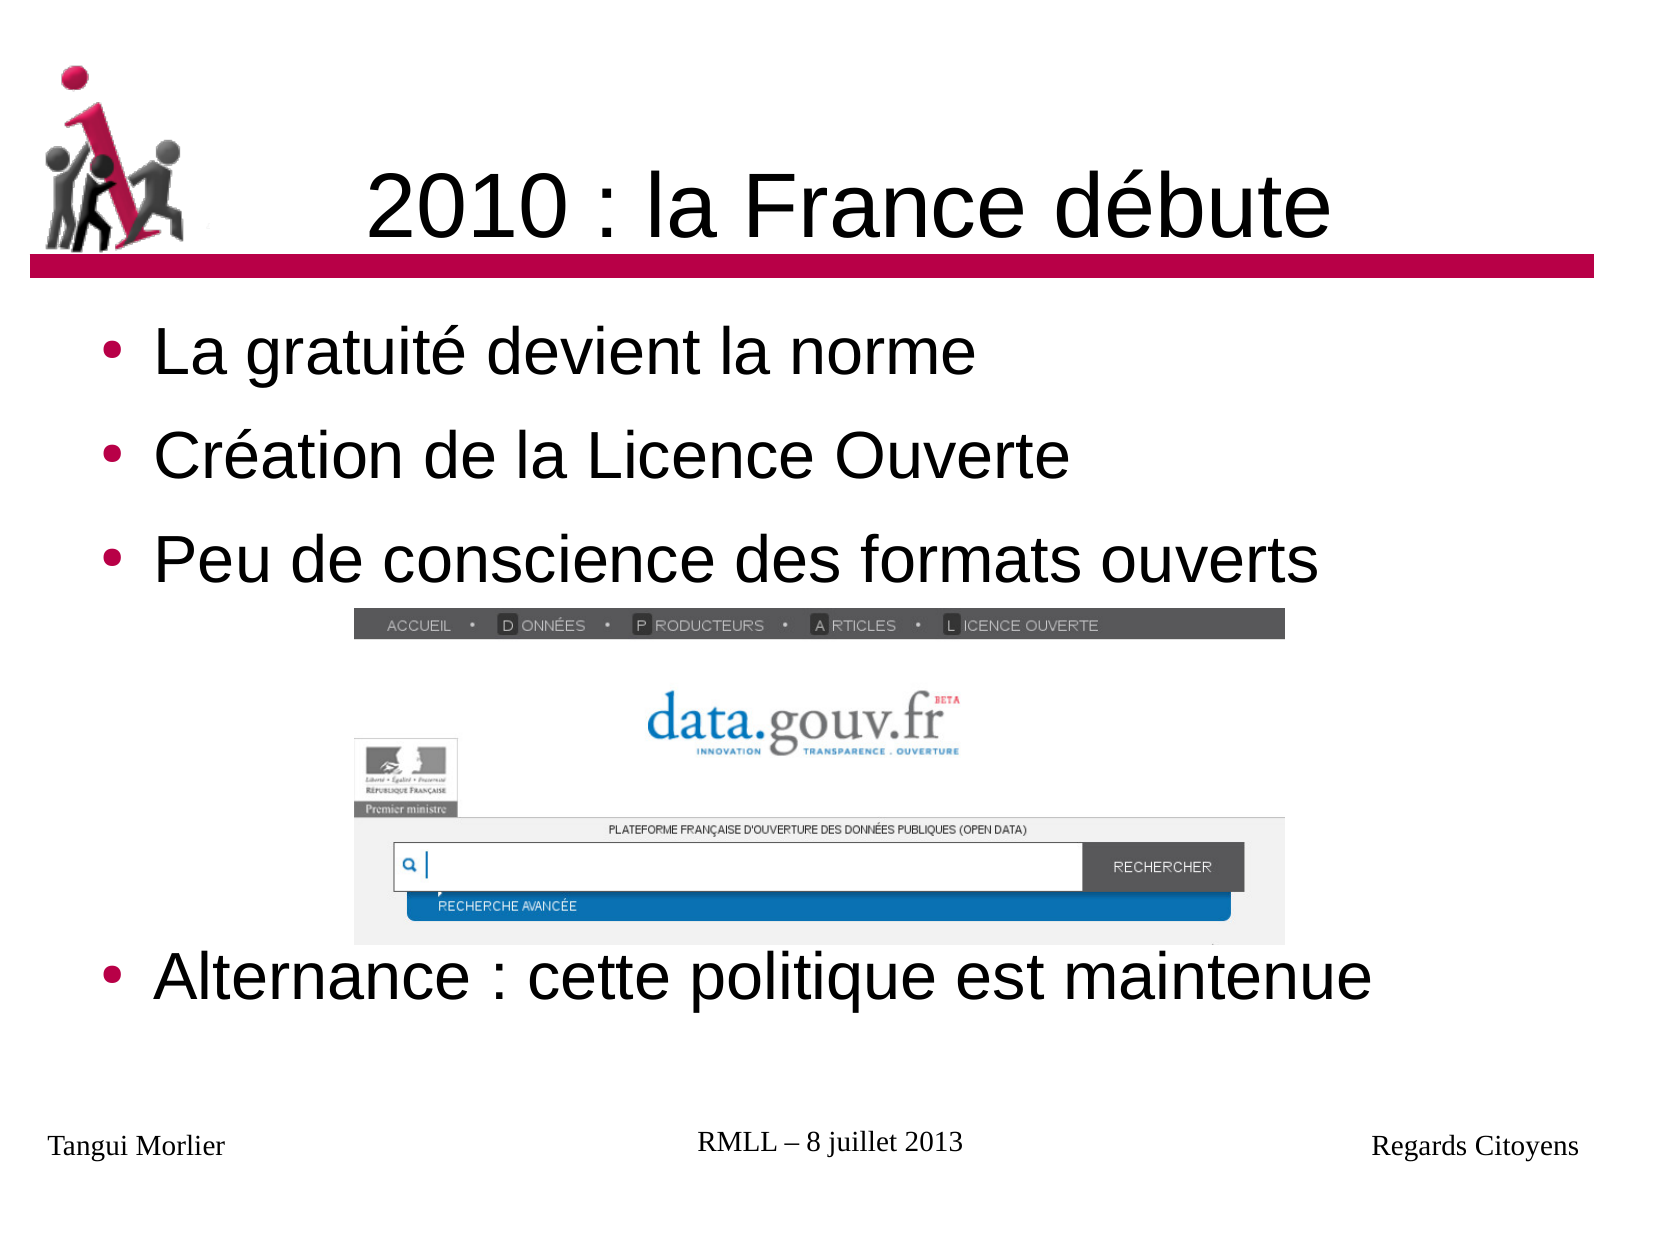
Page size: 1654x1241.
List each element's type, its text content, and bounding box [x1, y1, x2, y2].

picture [29, 60, 210, 254]
title 2010 : la France débute [106, 102, 1595, 310]
list La gratuité devient la norme Création de la Licence Ouverte Peu de conscience des formats ouverts Alternance : cette politique est maintenue [82, 313, 1571, 1034]
picture [354, 608, 1285, 945]
